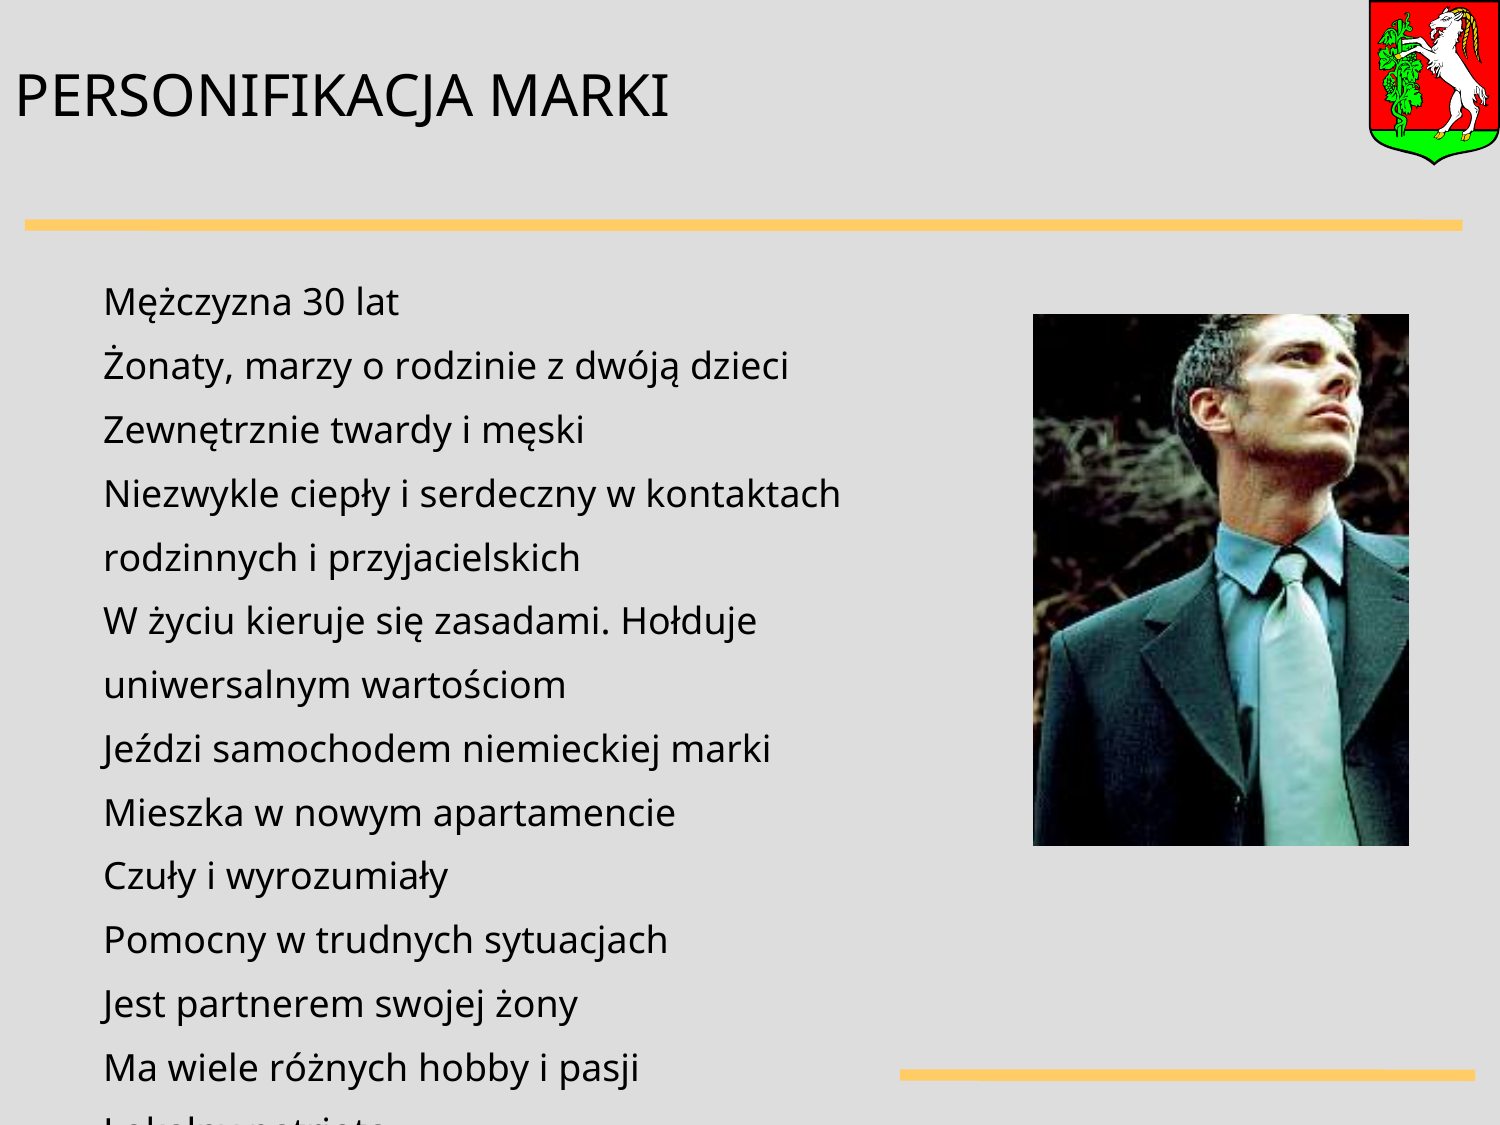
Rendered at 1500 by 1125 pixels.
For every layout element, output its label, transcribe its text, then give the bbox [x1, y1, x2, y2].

text_box Mężczyzna 30 lat Żonaty, marzy o rodzinie z dwóją dzieci Zewnętrznie twardy i męski Niezwykle ciepły i serdeczny w kontaktach rodzinnych i przyjacielskich W życiu kieruje się zasadami. Hołduje uniwersalnym wartościom Jeździ samochodem niemieckiej marki Mieszka w nowym apartamencie Czuły i wyrozumiały Pomocny w trudnych sytuacjach Jest partnerem swojej żony Ma wiele różnych hobby i pasji Lokalny patriota Czytuje Hłaskę [88, 255, 963, 1125]
picture [1033, 314, 1409, 846]
title PERSONIFIKACJA MARKI [0, 0, 1276, 188]
